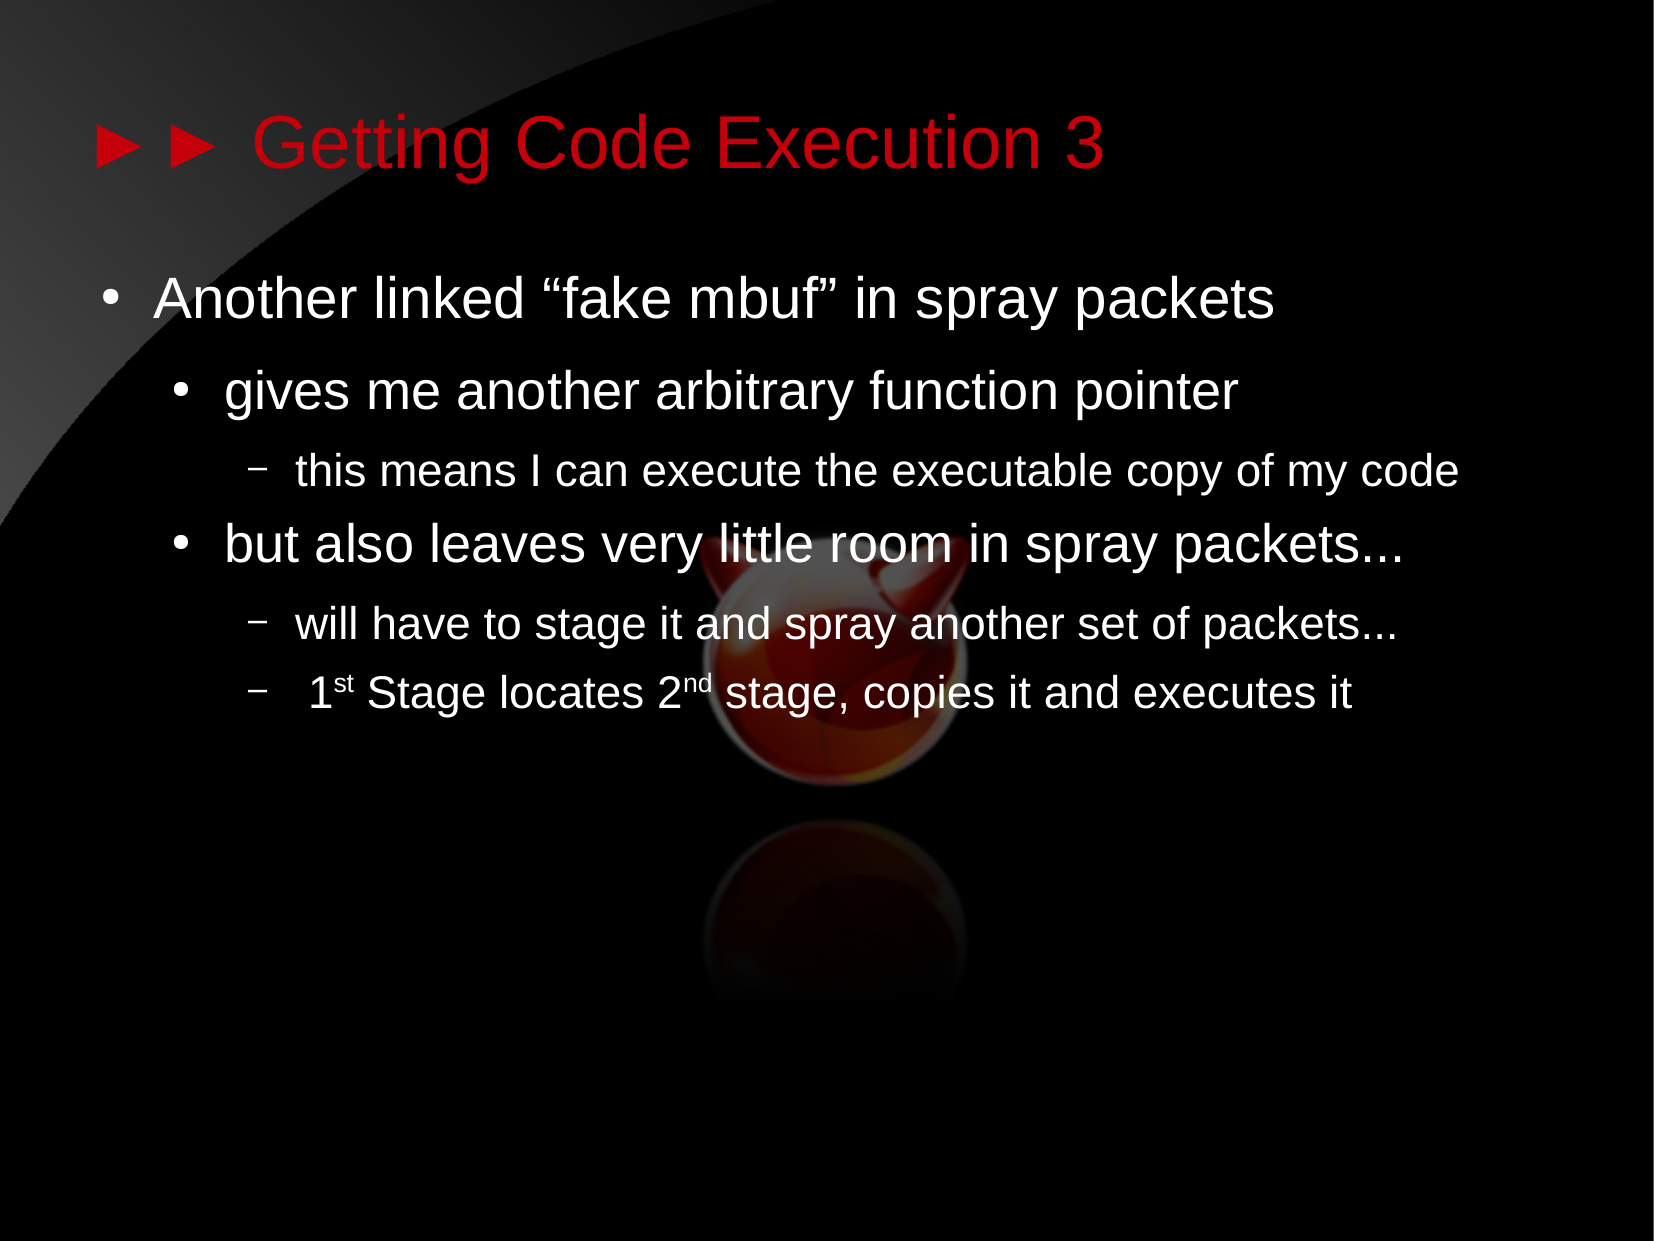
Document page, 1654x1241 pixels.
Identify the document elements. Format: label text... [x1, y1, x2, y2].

list Another linked “fake mbuf” in spray packets gives me another arbitrary function pointer this means I can execute the executable copy of my code but also leaves very little room in spray packets... will have to stage it and spray another set of packets... 1st Stage locates 2nd stage, copies it and executes it [82, 265, 1571, 1152]
picture [0, 0, 1654, 1241]
title ►► Getting Code Execution 3 [82, 49, 1571, 237]
